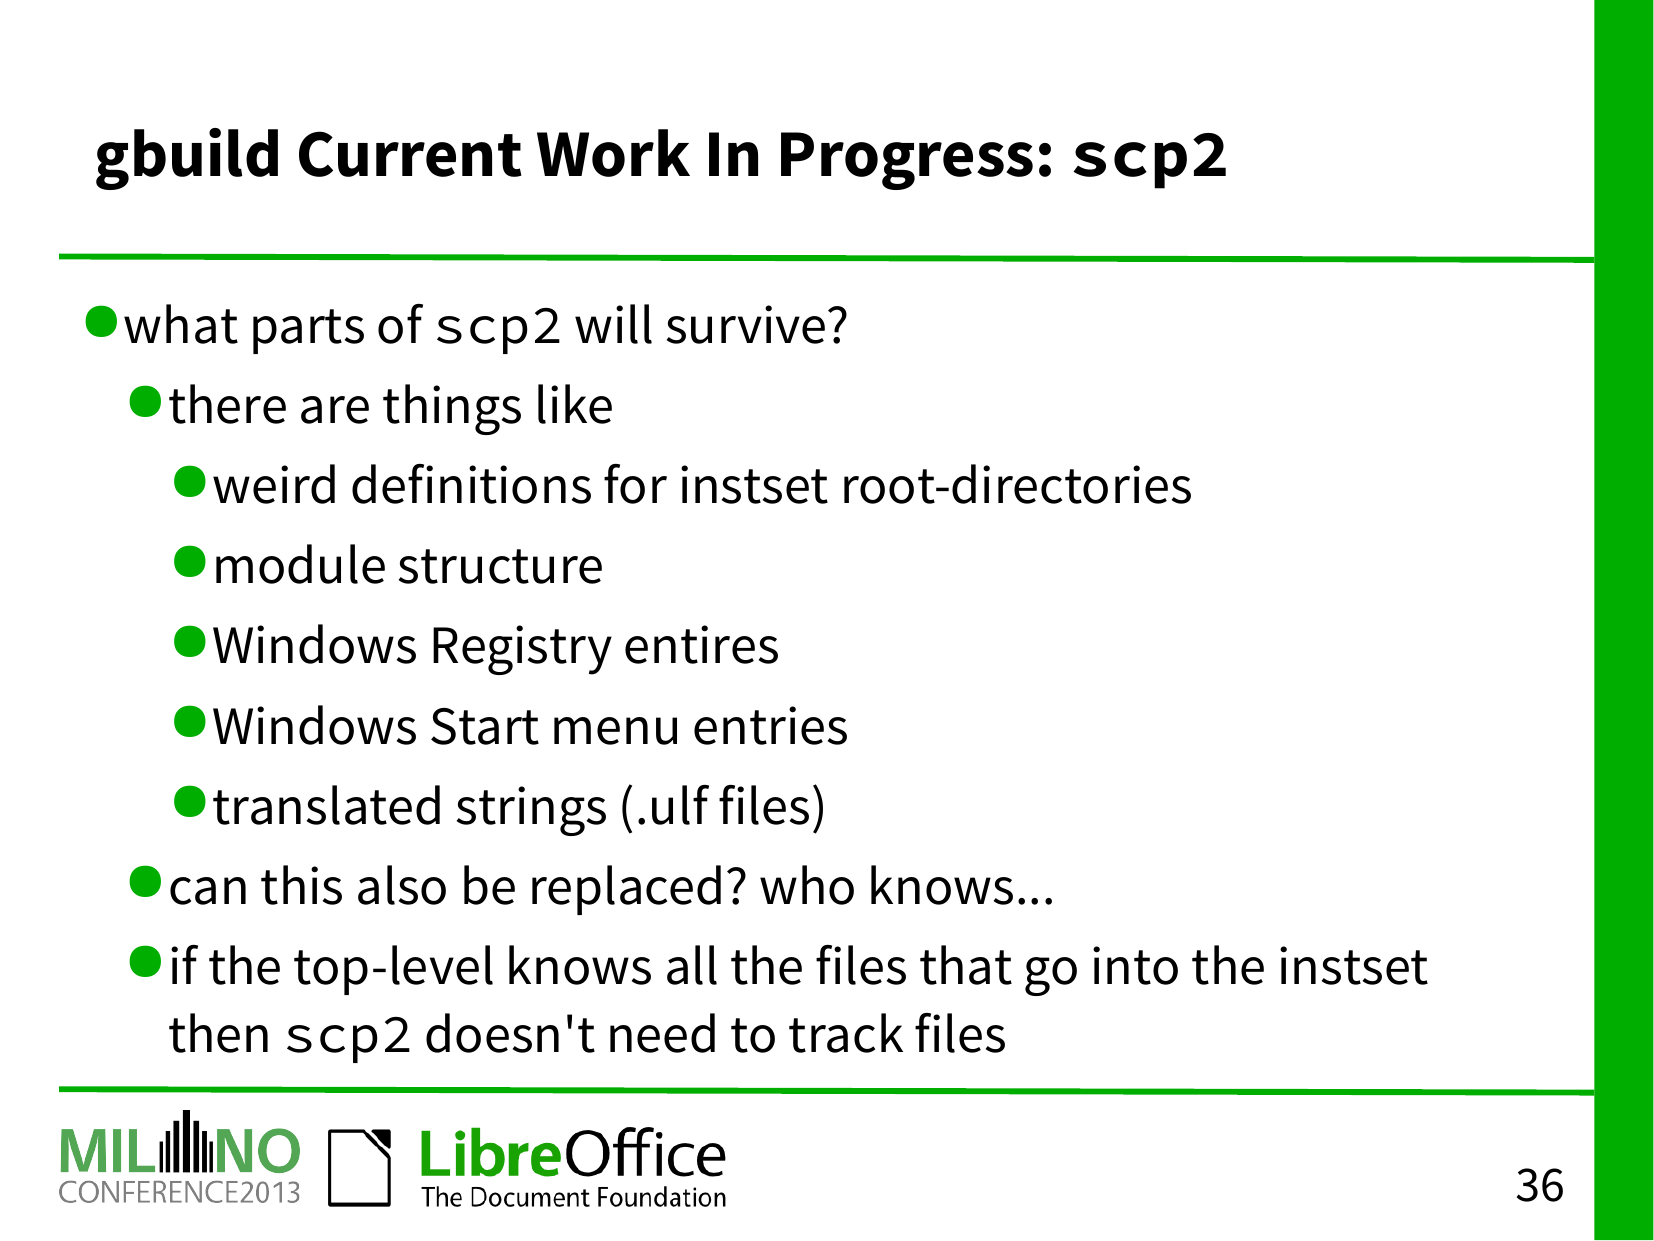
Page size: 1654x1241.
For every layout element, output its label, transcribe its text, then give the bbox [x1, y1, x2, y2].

list what parts of scp2 will survive? there are things like weird definitions for instset root-directories module structure Windows Registry entires Windows Start menu entries translated strings (.ulf files) can this also be replaced? who knows... if the top-level knows all the files that go into the instset then scp2 doesn't need to track files [35, 290, 1524, 1068]
picture [59, 1093, 756, 1241]
title gbuild Current Work In Progress: scp2 [47, 36, 1583, 245]
